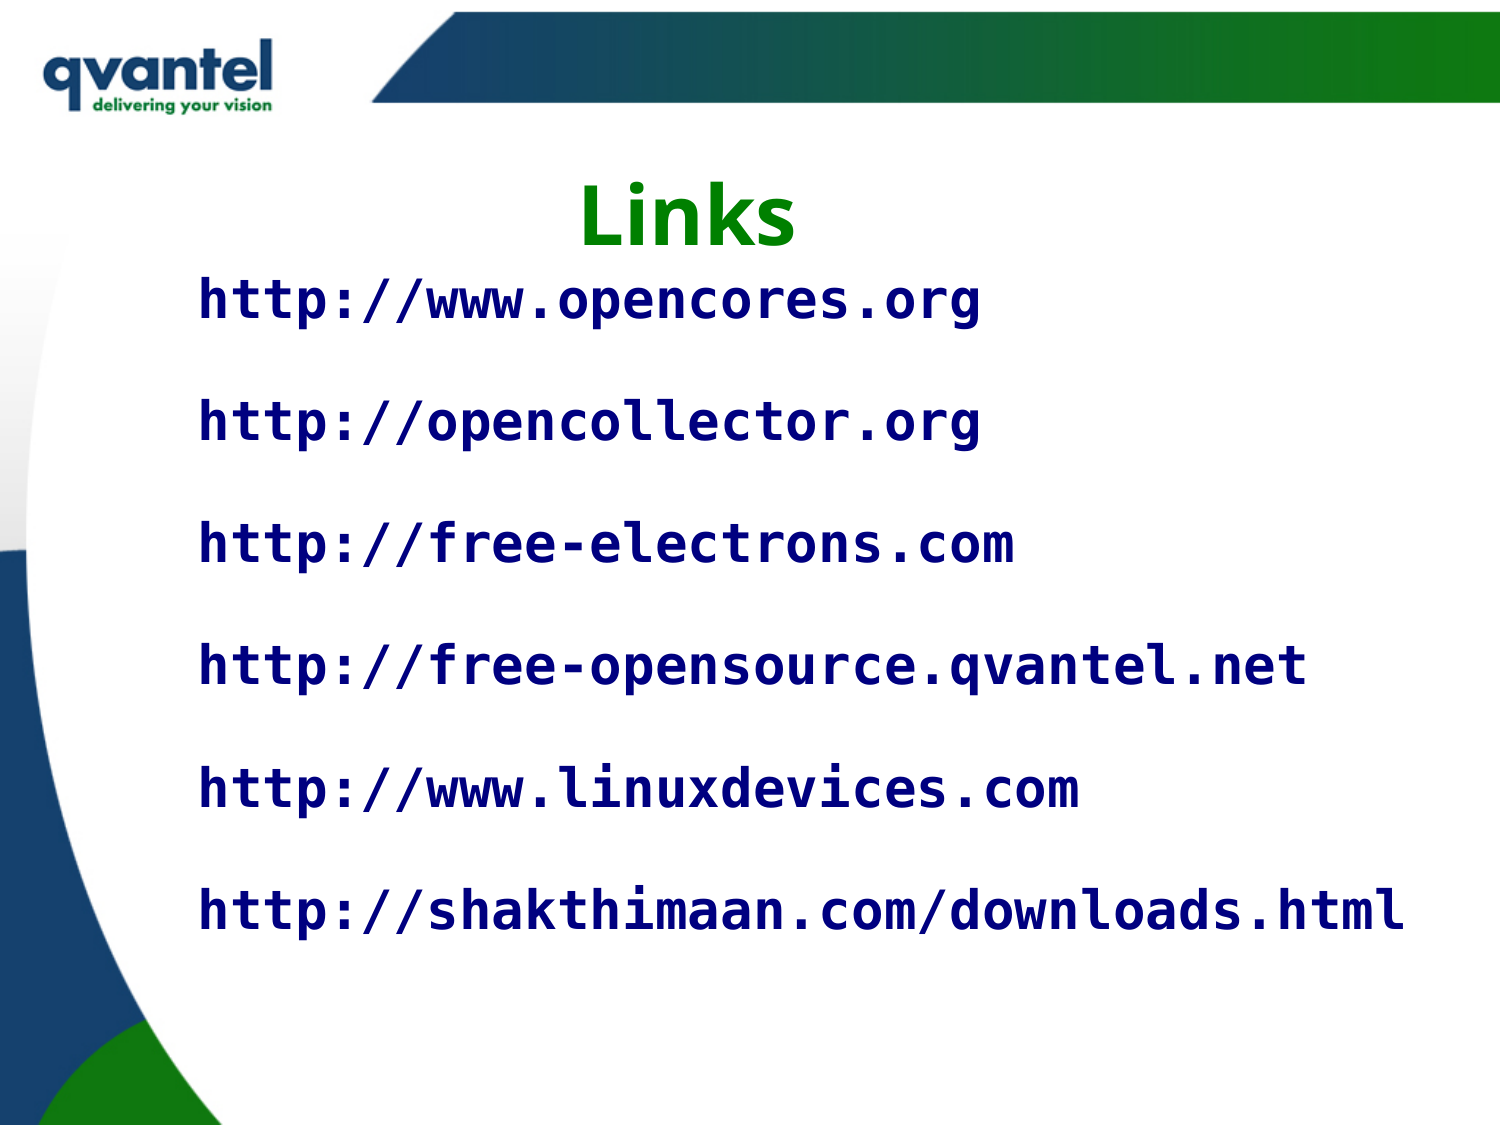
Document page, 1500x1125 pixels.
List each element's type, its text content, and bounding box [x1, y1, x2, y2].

text_box Links [562, 149, 863, 262]
picture [0, 0, 1500, 1125]
text_box http://www.opencores.org http://opencollector.org http://free-electrons.com http://free-opensource.qvantel.net http://www.linuxdevices.com http://shakthimaan.com/downloads.html [150, 262, 1500, 1074]
